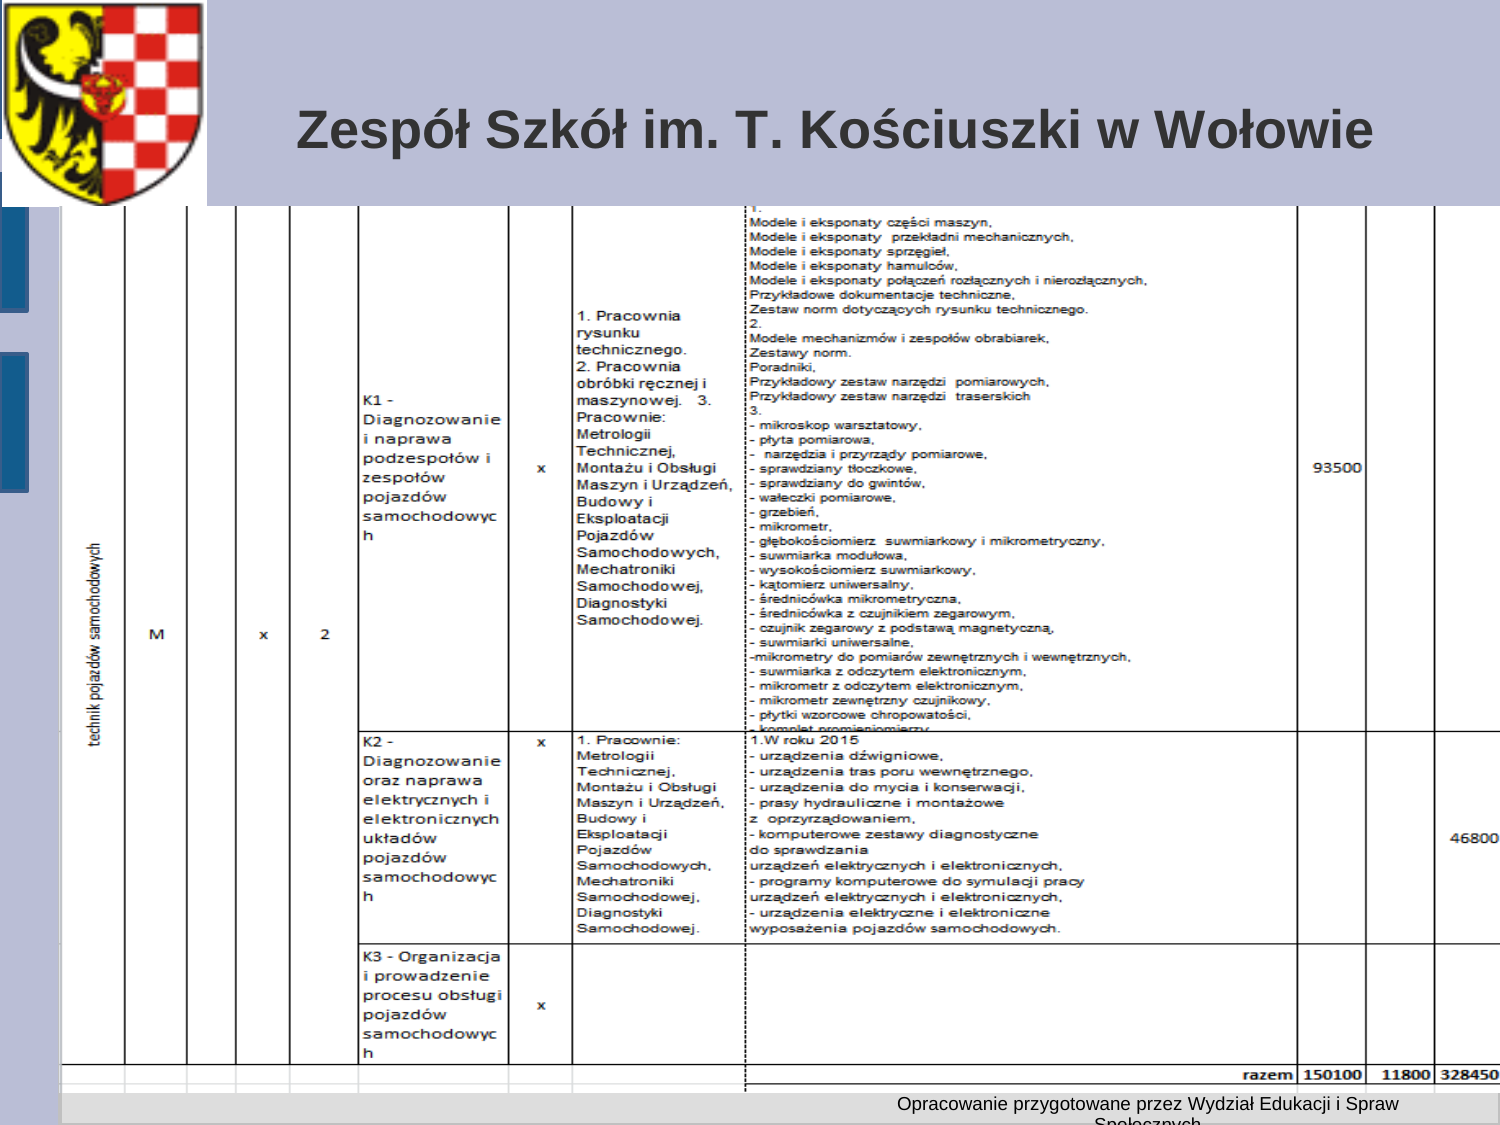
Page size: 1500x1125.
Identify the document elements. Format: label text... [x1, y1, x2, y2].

picture [2, 0, 207, 207]
chart [59, 206, 1500, 1093]
text_box Opracowanie przygotowane przez Wydział Edukacji i Spraw Społecznych [826, 1093, 1469, 1123]
title Zespół Szkół im. T. Kościuszki w Wołowie [110, 82, 1392, 178]
